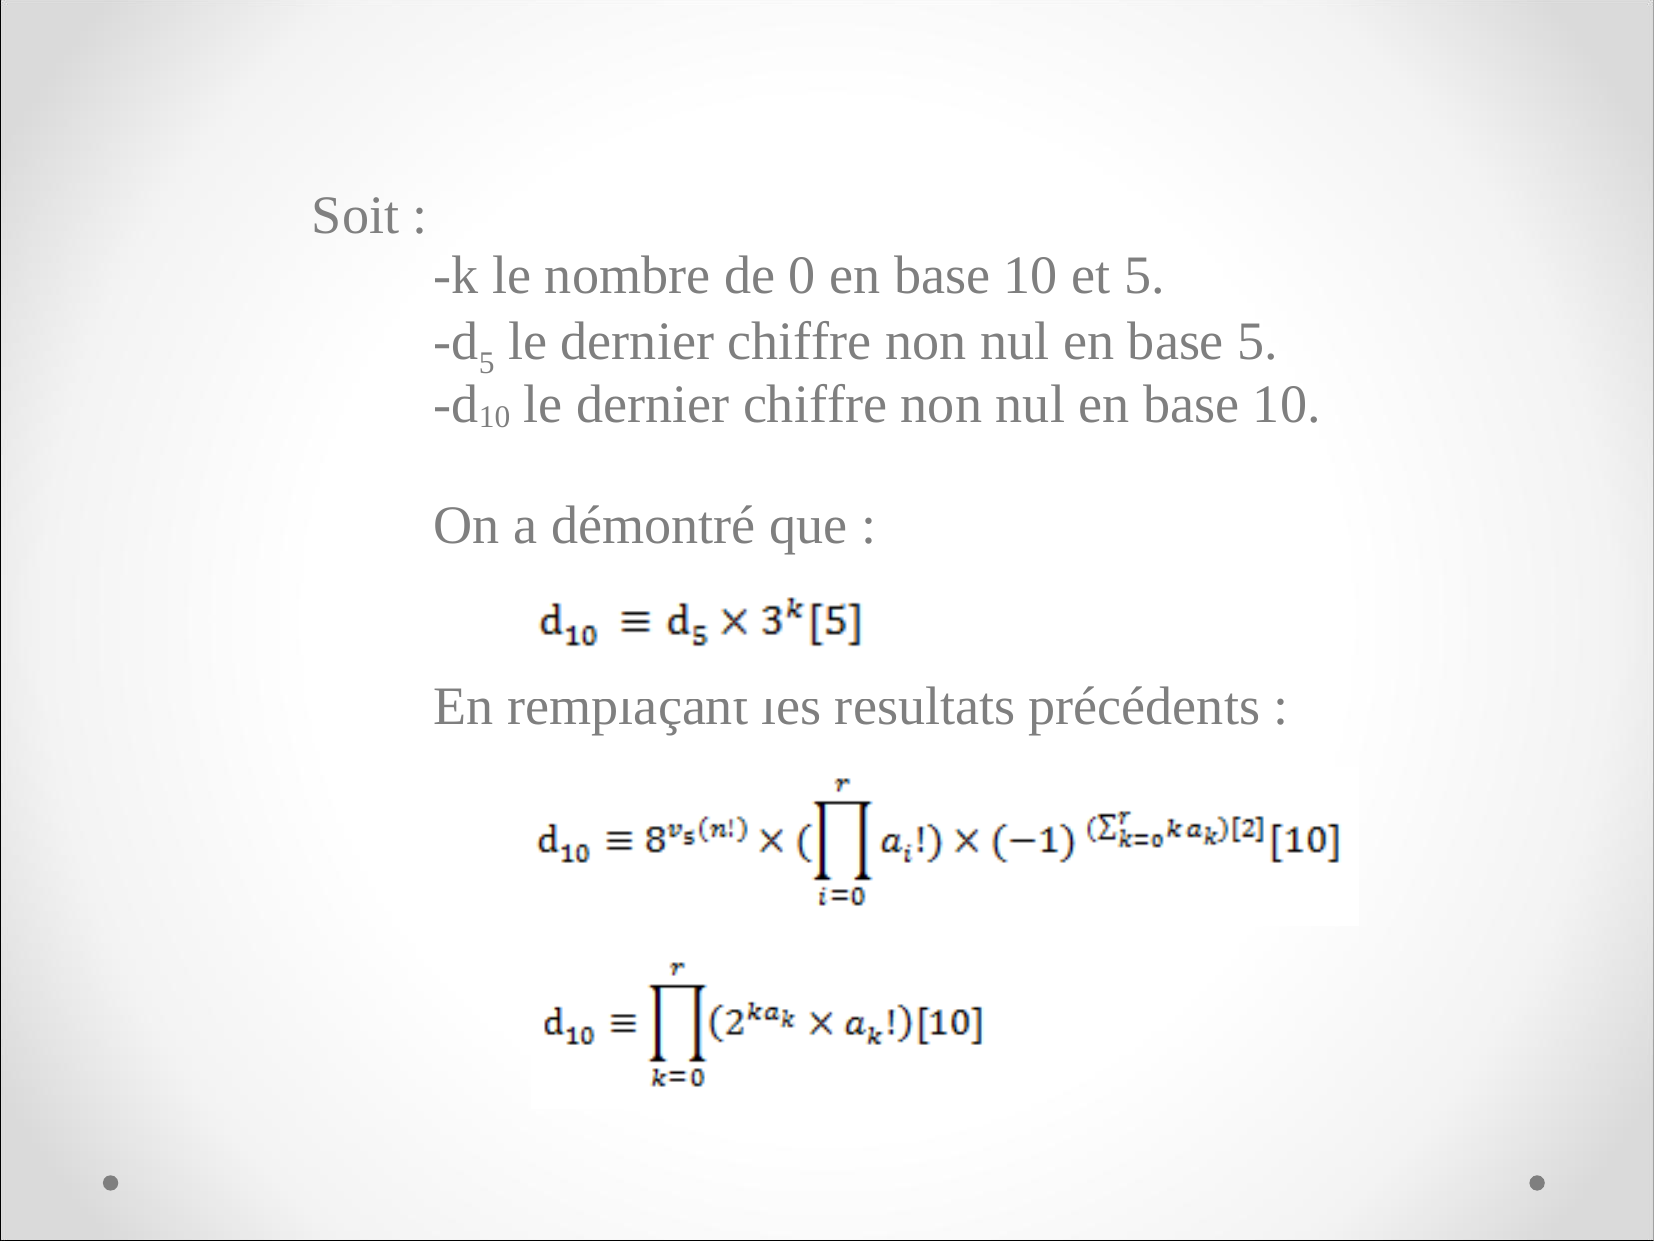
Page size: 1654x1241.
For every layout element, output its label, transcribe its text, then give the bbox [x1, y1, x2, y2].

text_box Soit : -k le nombre de 0 en base 10 et 5. -d5 le dernier chiffre non nul en base 5. -d10 le dernier chiffre non nul en base 10. On a démontré que : En remplaçant les résultats précédents : [297, 112, 1337, 1191]
picture [0, 0, 1654, 1241]
